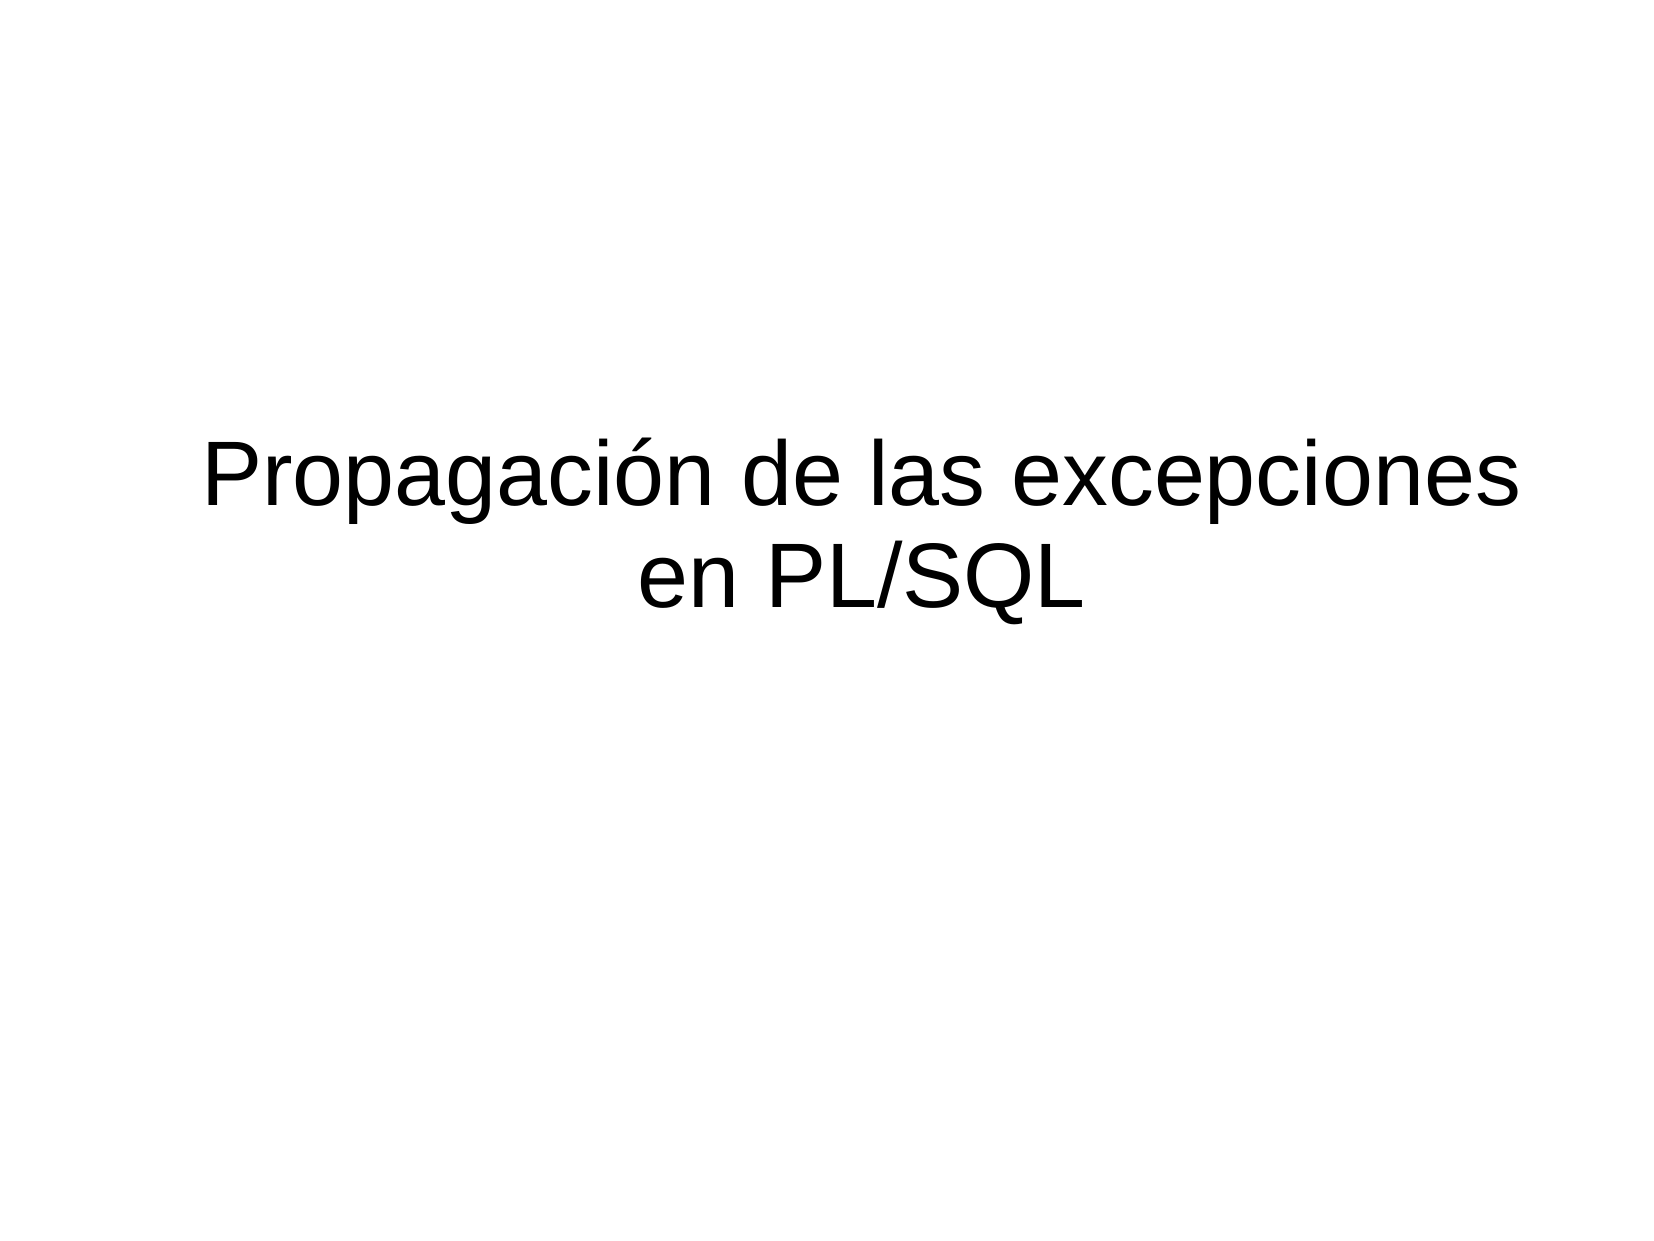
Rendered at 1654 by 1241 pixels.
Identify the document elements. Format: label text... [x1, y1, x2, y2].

list Propagación de las excepciones en PL/SQL [82, 290, 1571, 1109]
